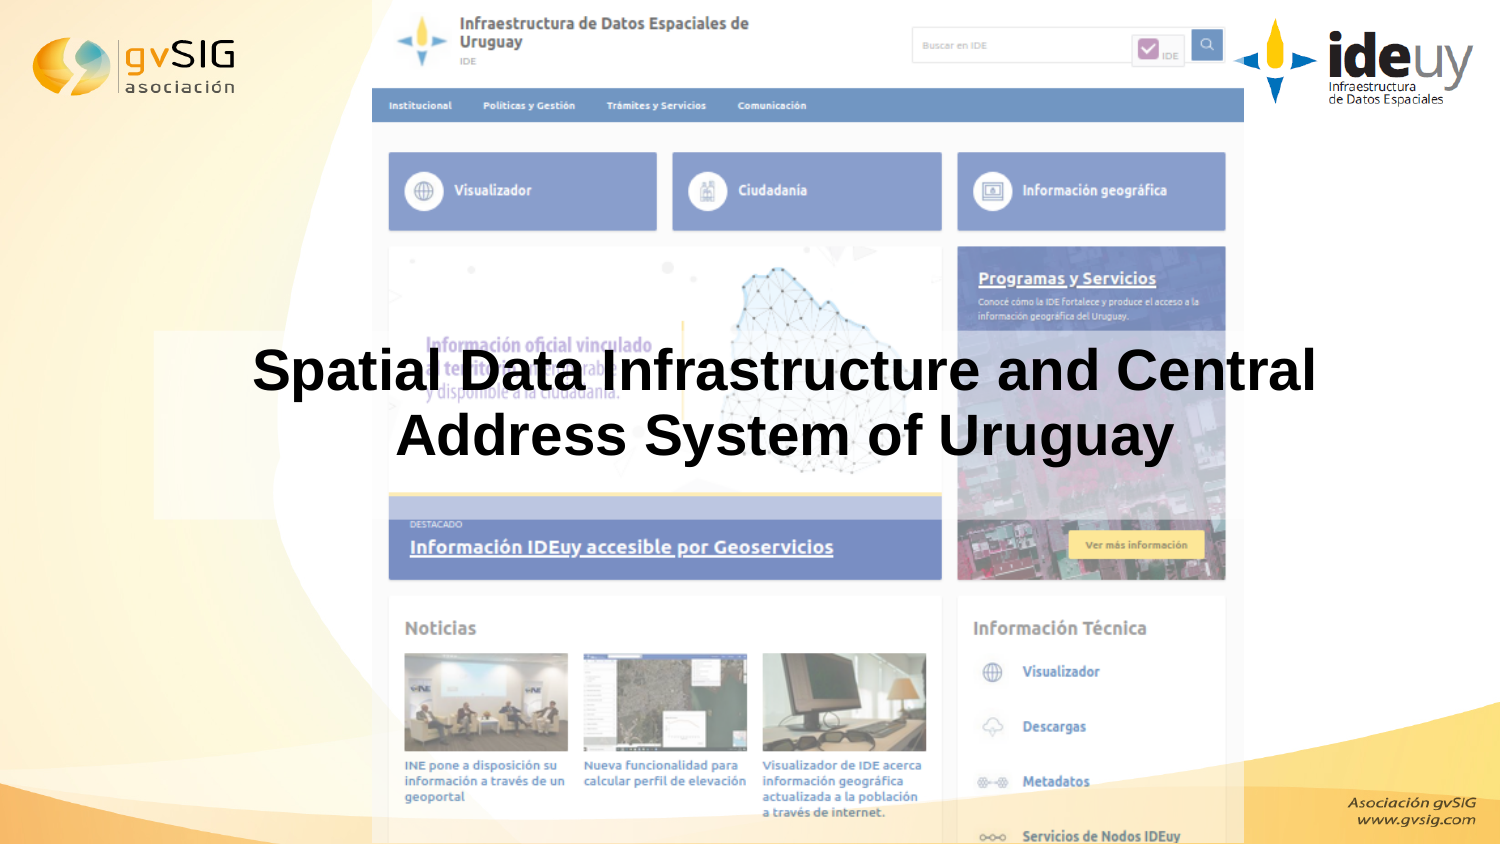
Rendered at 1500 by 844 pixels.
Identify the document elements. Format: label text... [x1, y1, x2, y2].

text_box Spatial Data Infrastructure and Central Address System of Uruguay [153, 330, 1418, 520]
picture [0, 0, 1500, 844]
